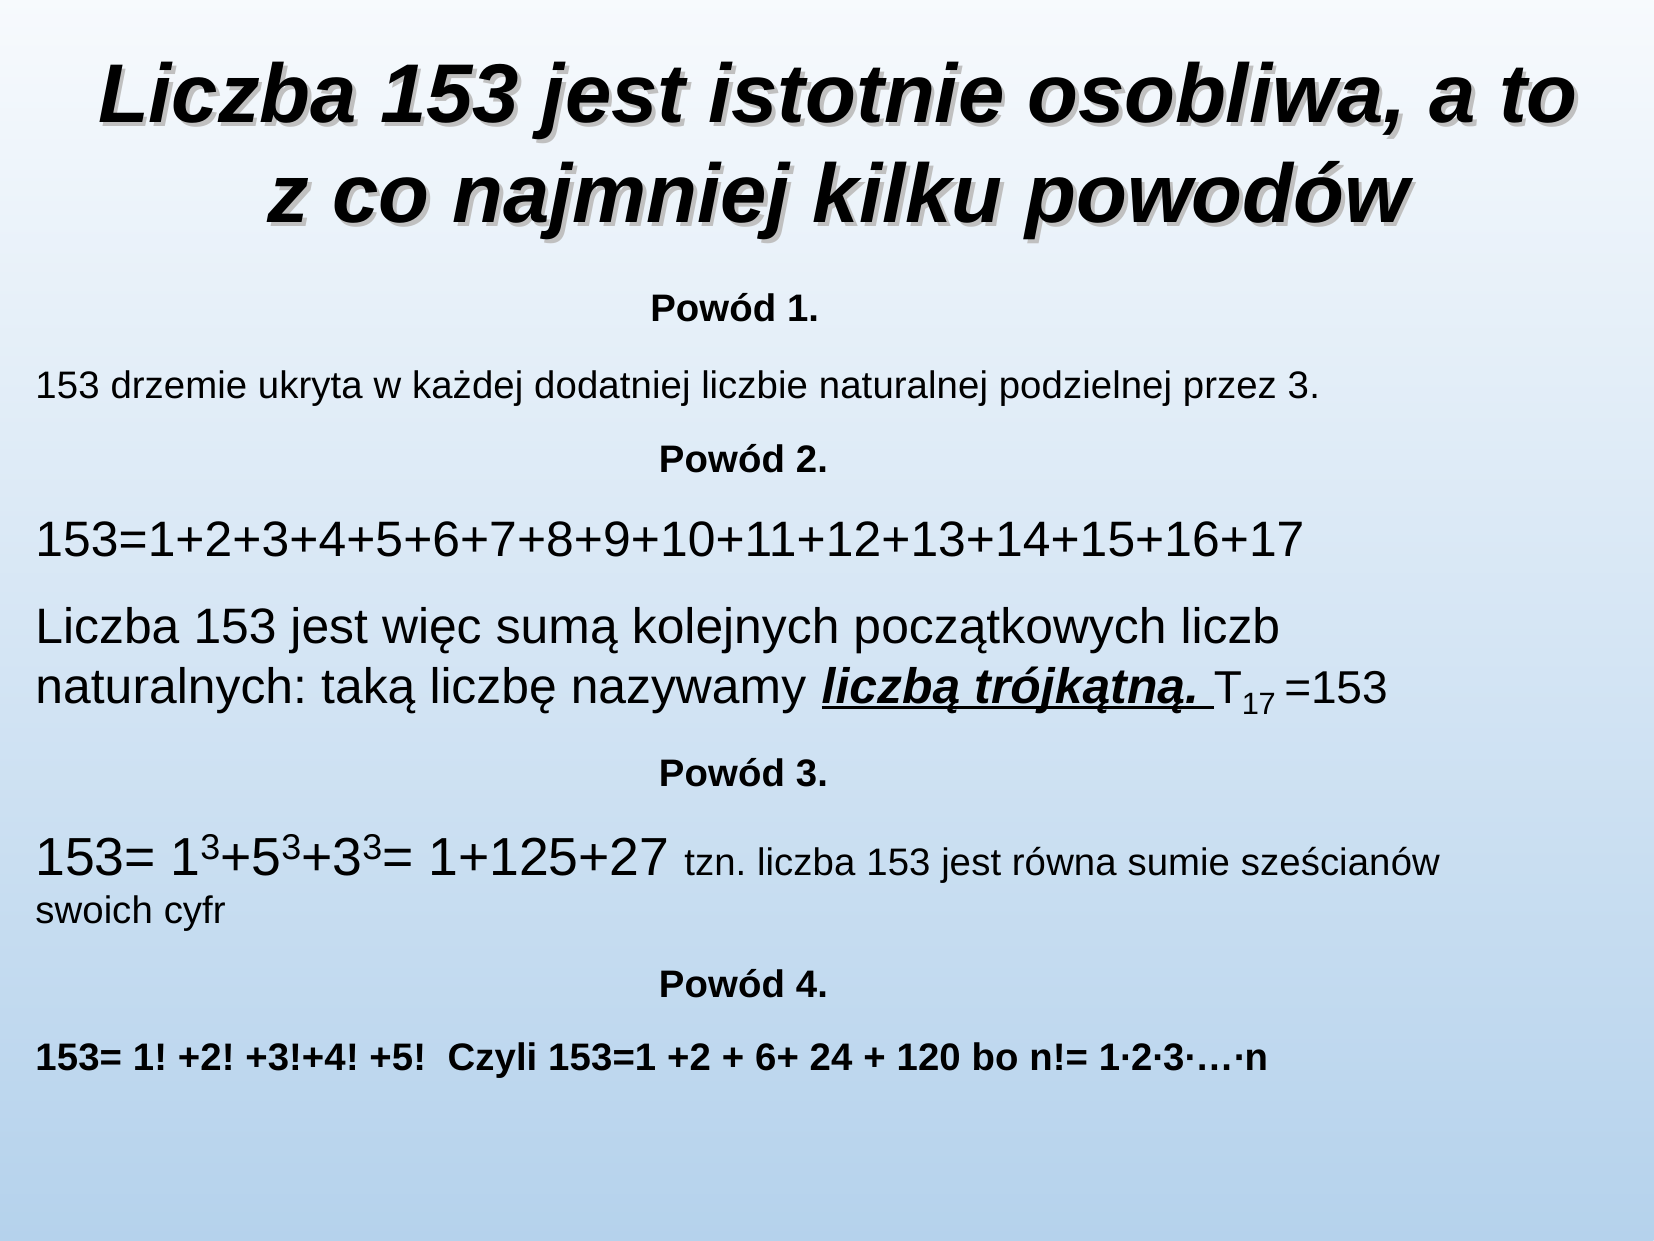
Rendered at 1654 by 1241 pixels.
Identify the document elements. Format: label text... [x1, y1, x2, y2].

list Powód 1. 153 drzemie ukryta w każdej dodatniej liczbie naturalnej podzielnej przez 3. Powód 2. 153=1+2+3+4+5+6+7+8+9+10+11+12+13+14+15+16+17 Liczba 153 jest więc sumą kolejnych początkowych liczb naturalnych: taką liczbę nazywamy liczbą trójkątną. T17 =153 Powód 3. 153= 13+53+33= 1+125+27 tzn. liczba 153 jest równa sumie sześcianów swoich cyfr Powód 4. 153= 1! +2! +3!+4! +5! Czyli 153=1 +2 + 6+ 24 + 120 bo n!= 1∙2∙3∙…∙n [35, 259, 1524, 1079]
title Liczba 153 jest istotnie osobliwa, a to z co najmniej kilku powodów [94, 35, 1583, 243]
